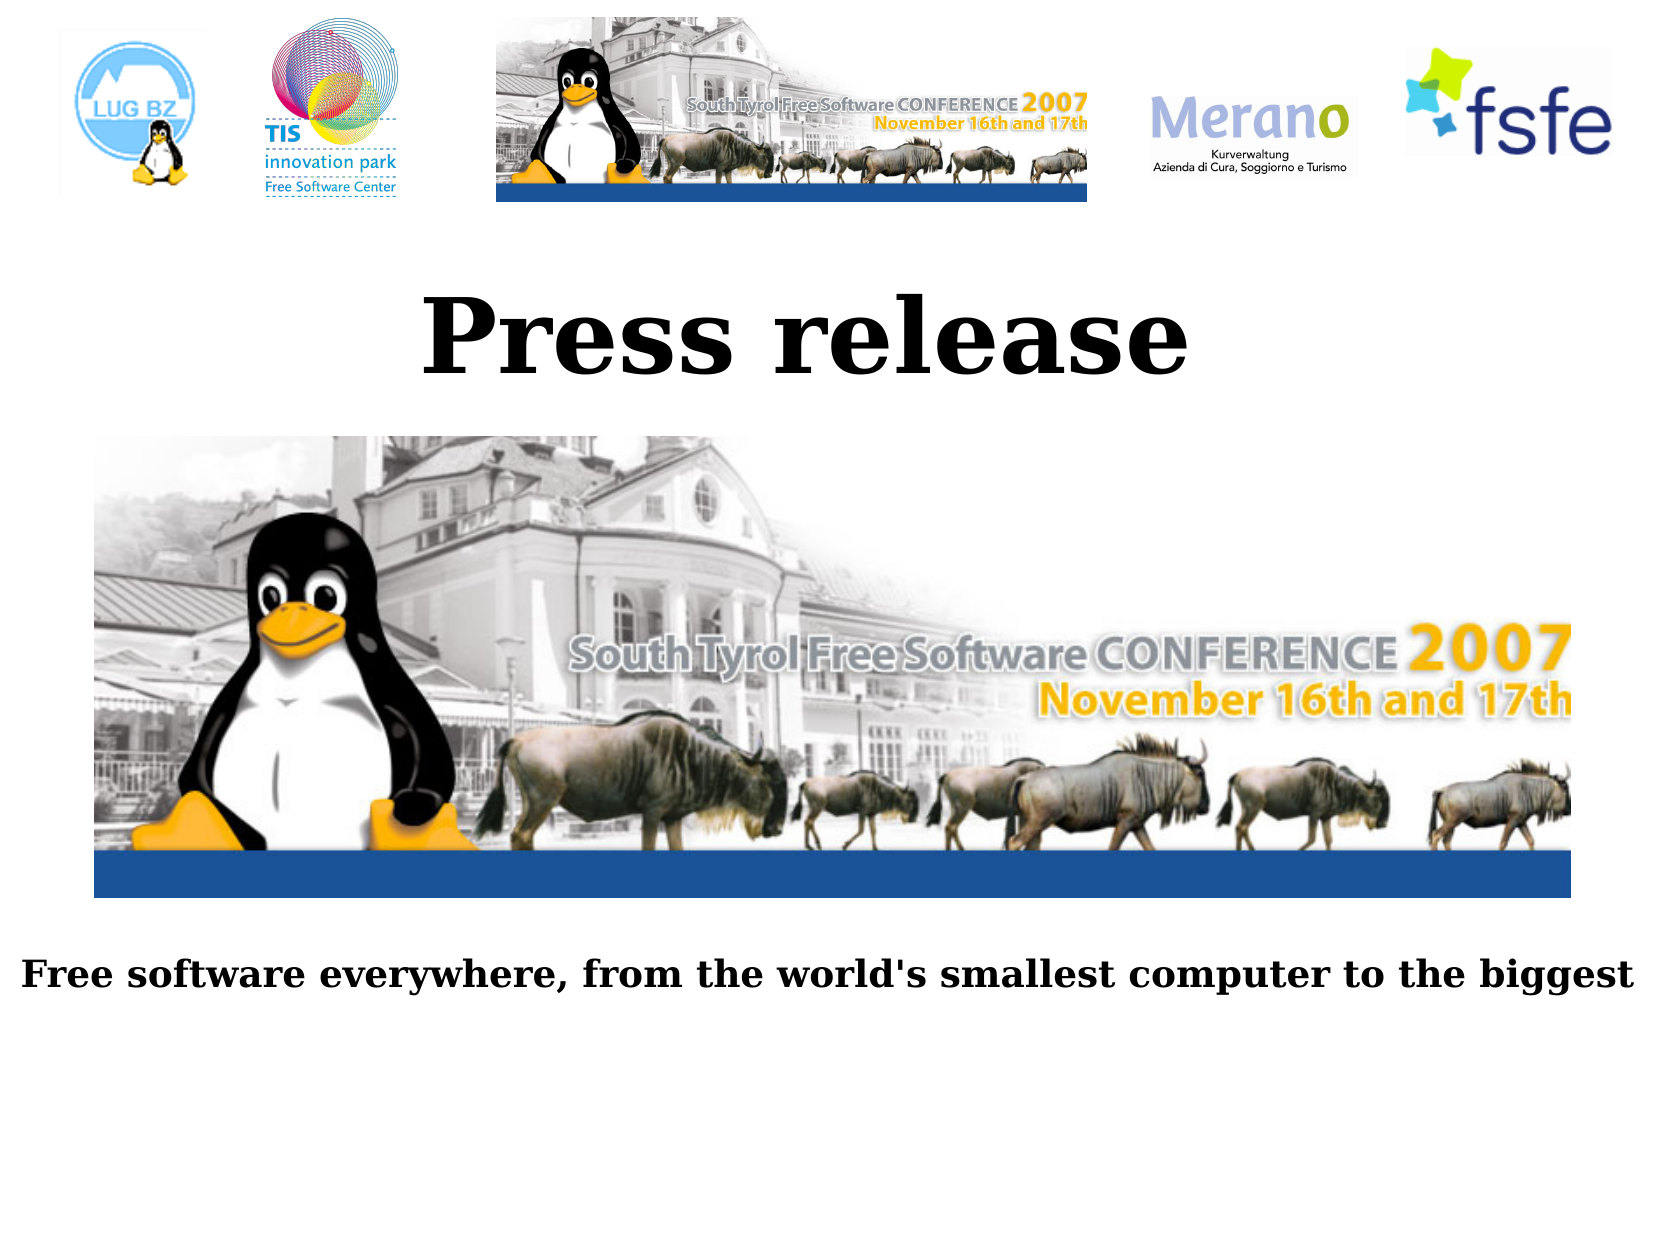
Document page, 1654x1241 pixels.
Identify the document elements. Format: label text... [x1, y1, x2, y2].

picture [1151, 96, 1359, 177]
picture [496, 17, 1087, 202]
picture [59, 29, 220, 198]
picture [94, 436, 1571, 898]
text_box Press release [200, 224, 1412, 436]
text_box Free software everywhere, from the world's smallest computer to the biggest [5, 944, 1651, 1004]
picture [1405, 47, 1613, 156]
picture [265, 18, 398, 197]
